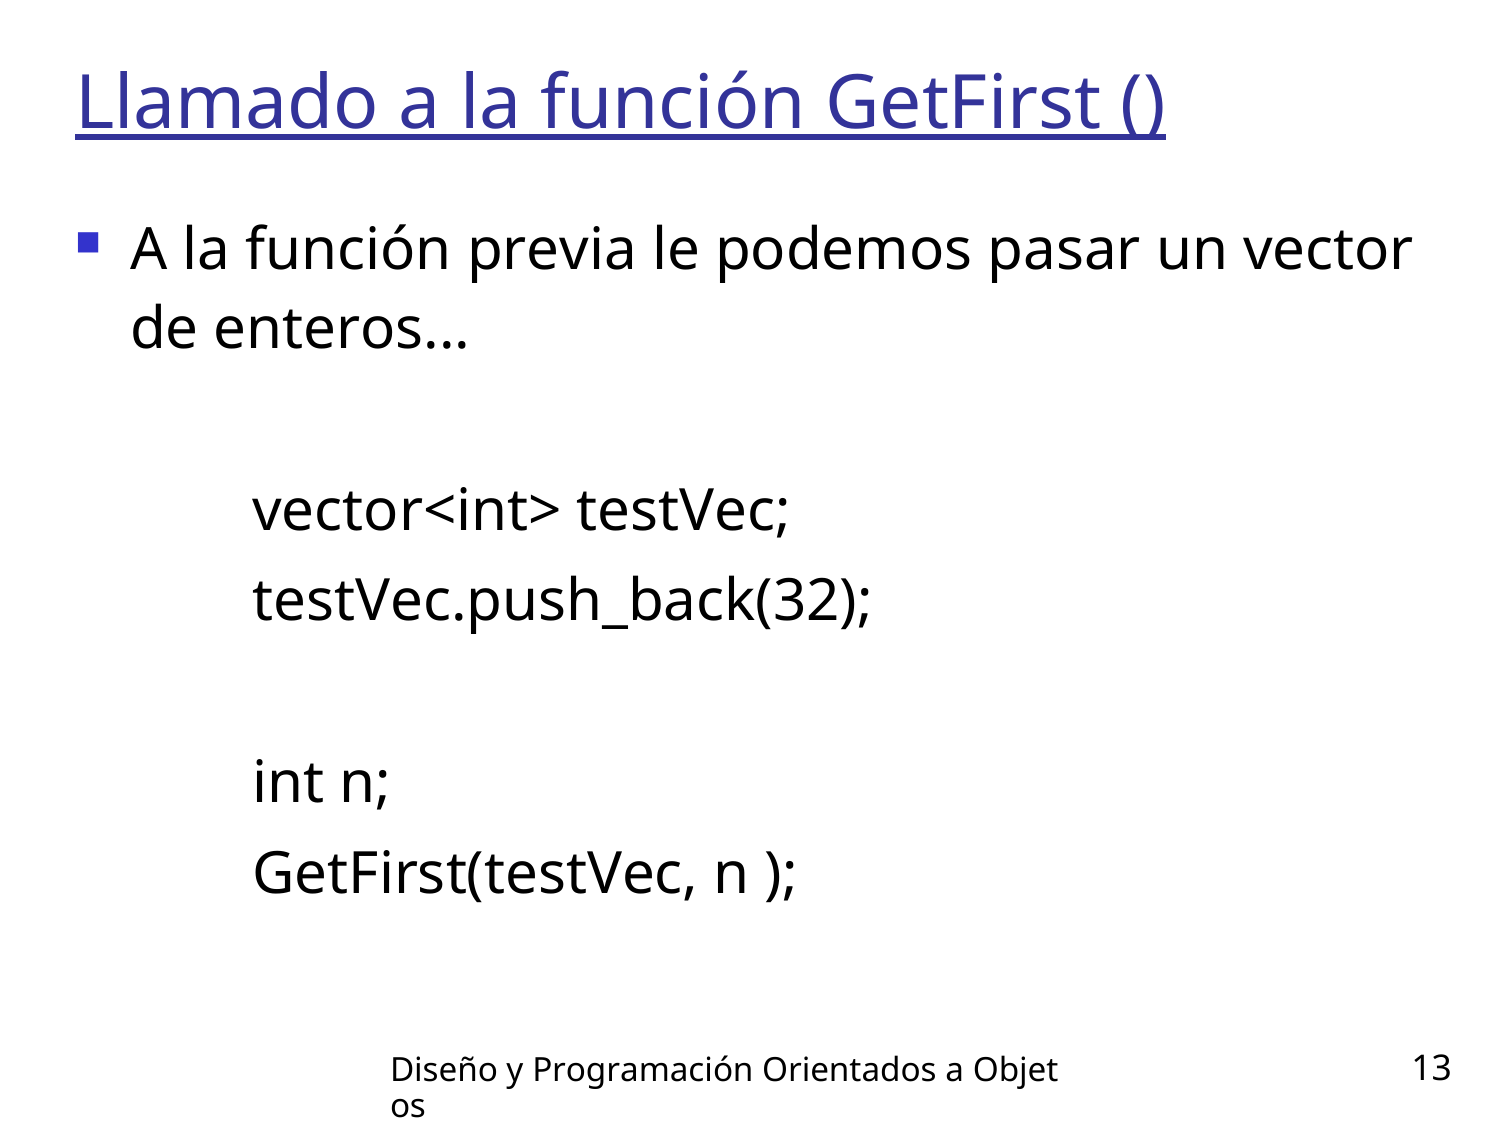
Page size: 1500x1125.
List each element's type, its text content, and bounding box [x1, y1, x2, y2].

title Llamado a la función GetFirst ()‏ [75, 18, 1466, 181]
list A la función previa le podemos pasar un vector de enteros... vector<int> testVec; testVec.push_back(32); int n; GetFirst(testVec, n ); [75, 207, 1462, 1013]
